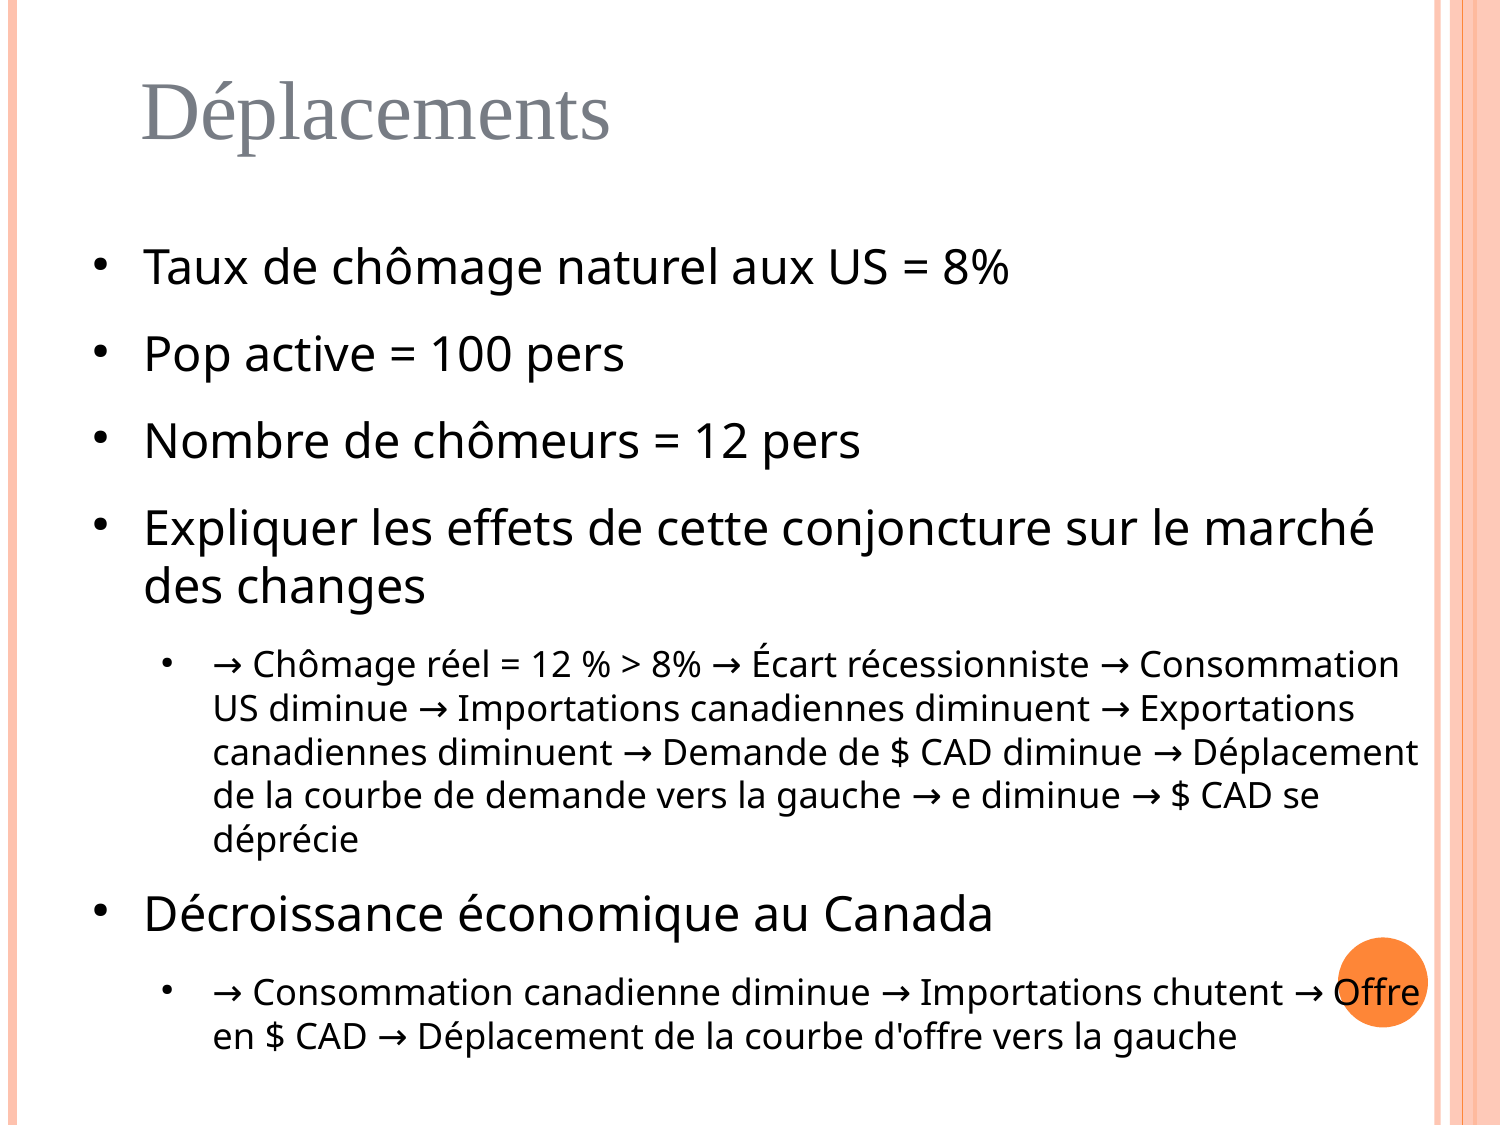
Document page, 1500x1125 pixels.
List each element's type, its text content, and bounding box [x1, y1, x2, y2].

list Taux de chômage naturel aux US = 8% Pop active = 100 pers Nombre de chômeurs = 12 pers Expliquer les effets de cette conjoncture sur le marché des changes → Chômage réel = 12 % > 8% → Écart récessionniste → Consommation US diminue → Importations canadiennes diminuent → Exportations canadiennes diminuent → Demande de $ CAD diminue → Déplacement de la courbe de demande vers la gauche → e diminue → $ CAD se déprécie Décroissance économique au Canada → Consommation canadienne diminue → Importations chutent → Offre en $ CAD → Déplacement de la courbe d'offre vers la gauche [75, 236, 1425, 1063]
text_box Déplacements [124, 37, 1400, 175]
